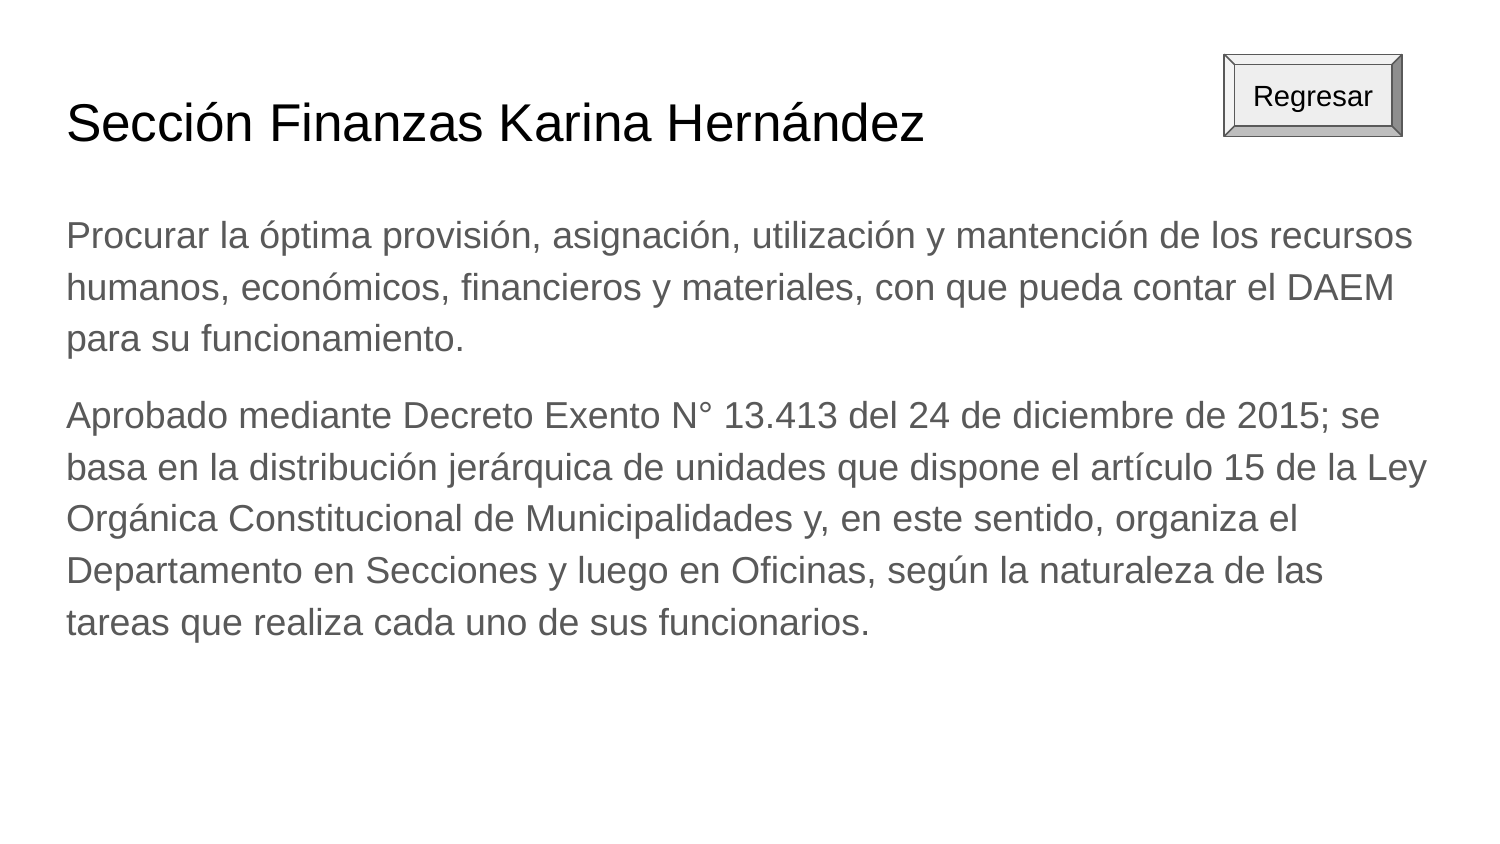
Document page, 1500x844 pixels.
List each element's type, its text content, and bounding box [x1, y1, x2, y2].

list Procurar la óptima provisión, asignación, utilización y mantención de los recursos humanos, económicos, financieros y materiales, con que pueda contar el DAEM para su funcionamiento. Aprobado mediante Decreto Exento N° 13.413 del 24 de diciembre de 2015; se basa en la distribución jerárquica de unidades que dispone el artículo 15 de la Ley Orgánica Constitucional de Municipalidades y, en este sentido, organiza el Departamento en Secciones y luego en Oficinas, según la naturaleza de las tareas que realiza cada uno de sus funcionarios. [51, 189, 1449, 750]
text_box Regresar [1235, 65, 1391, 126]
title Sección Finanzas Karina Hernández [51, 72, 1449, 167]
